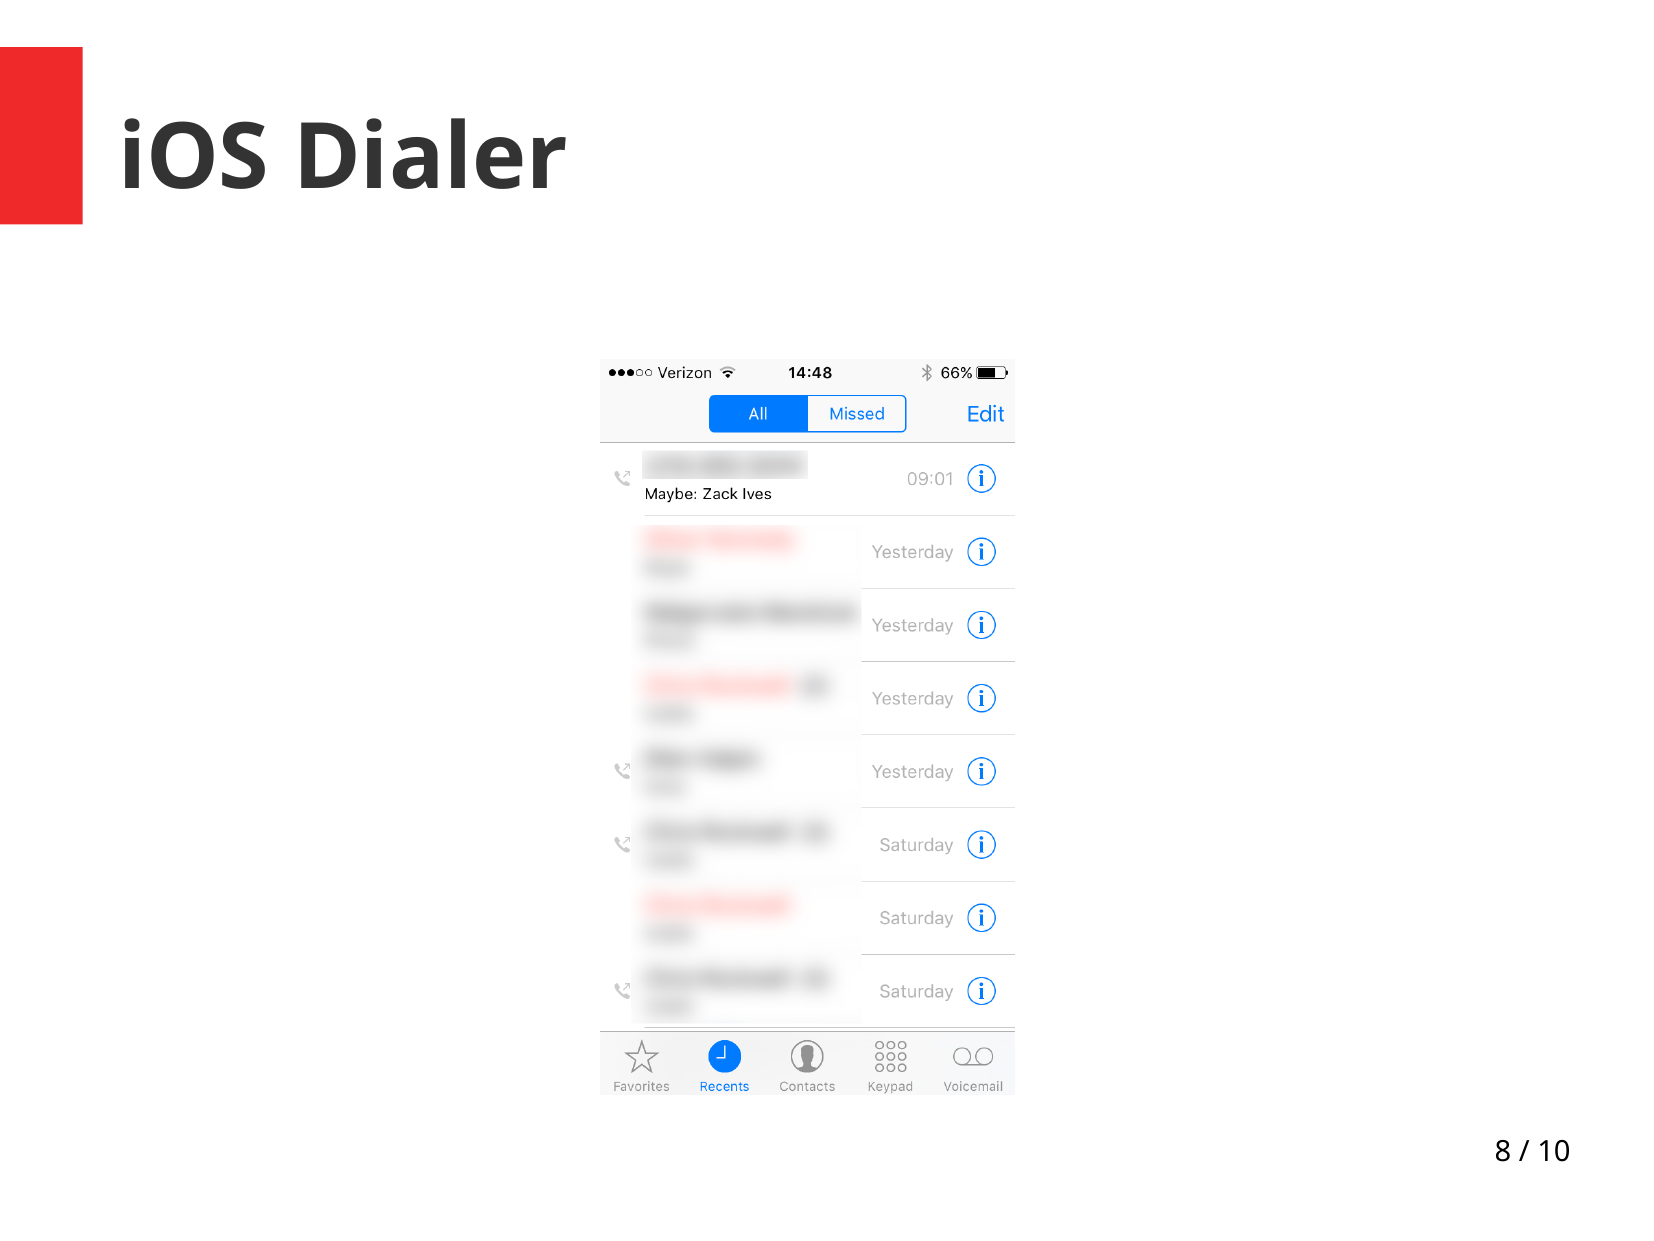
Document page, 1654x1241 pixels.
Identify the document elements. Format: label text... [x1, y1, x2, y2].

picture [600, 359, 1015, 1096]
title iOS Dialer [118, 49, 1571, 257]
